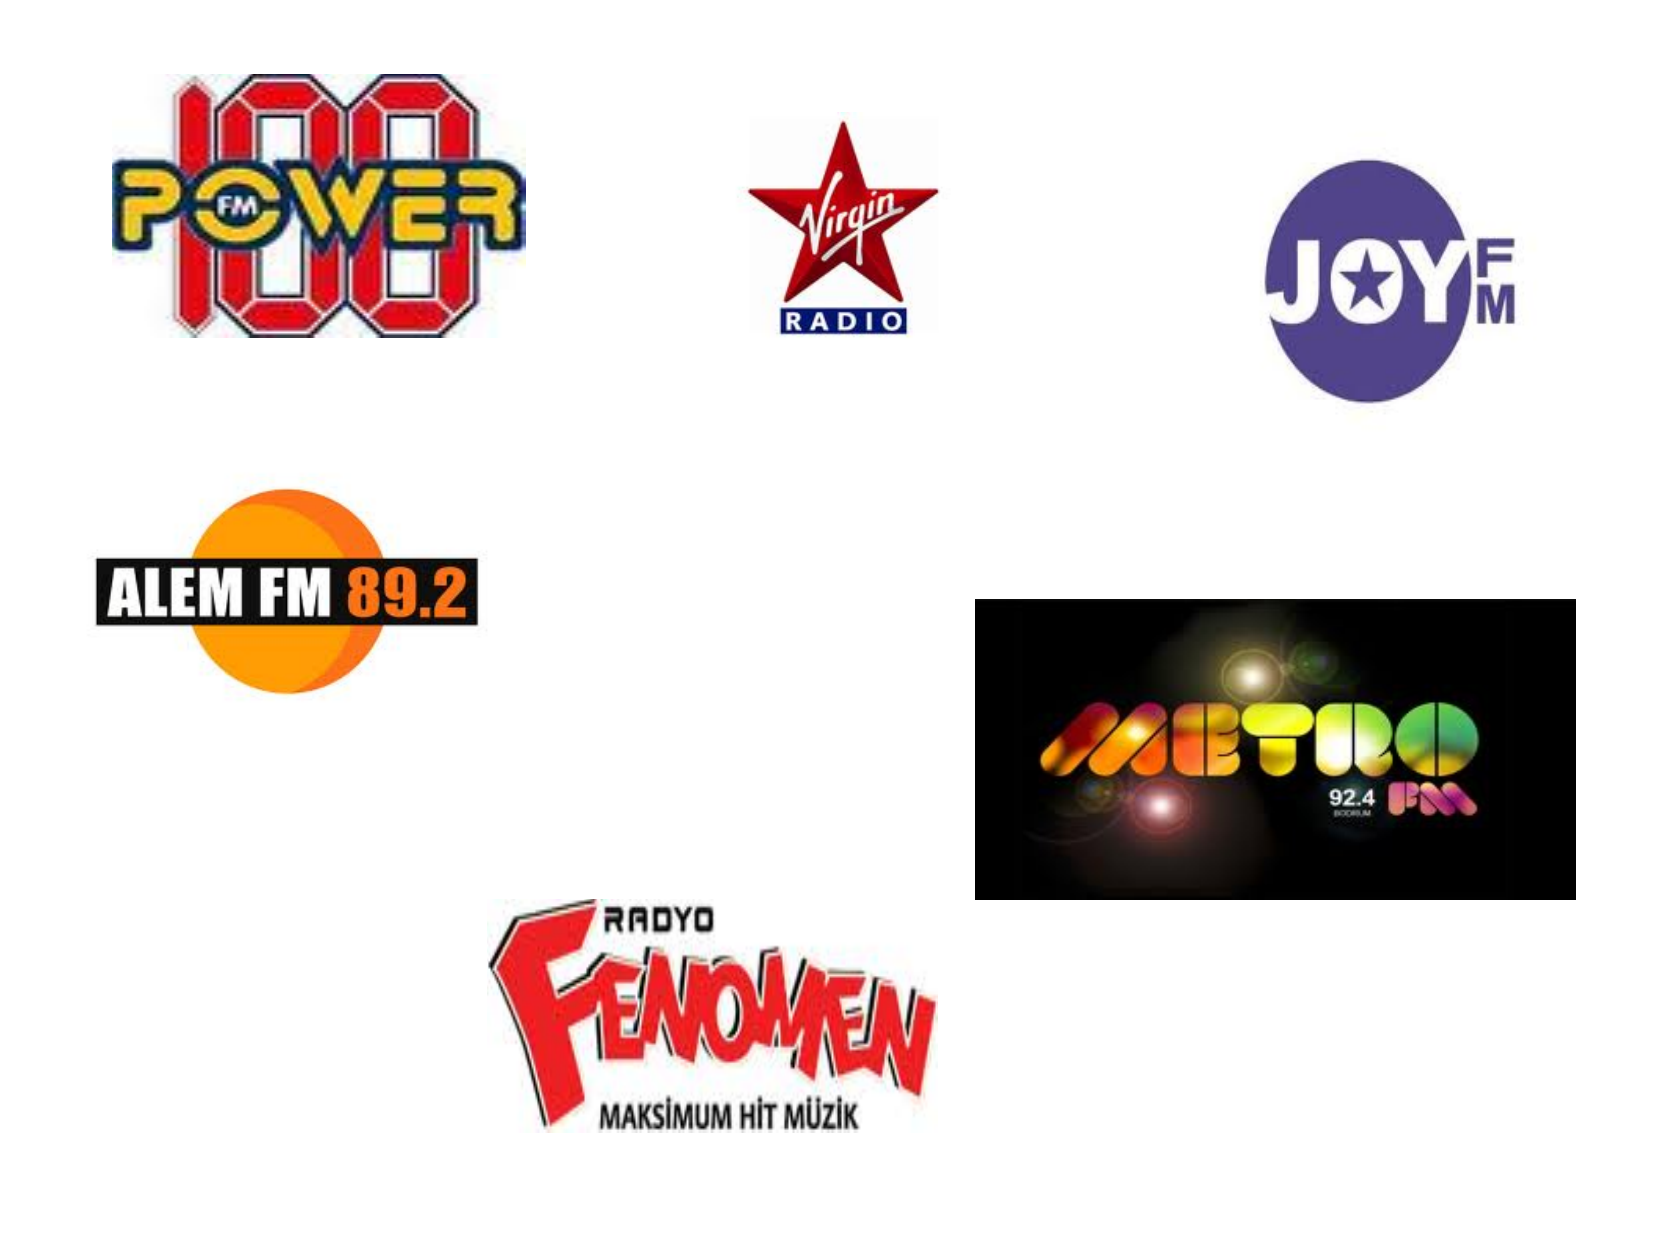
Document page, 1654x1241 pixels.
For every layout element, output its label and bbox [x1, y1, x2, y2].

picture [75, 450, 497, 743]
picture [487, 900, 938, 1133]
picture [637, 112, 1051, 351]
picture [112, 75, 526, 338]
picture [1185, 75, 1576, 451]
picture [975, 600, 1576, 901]
